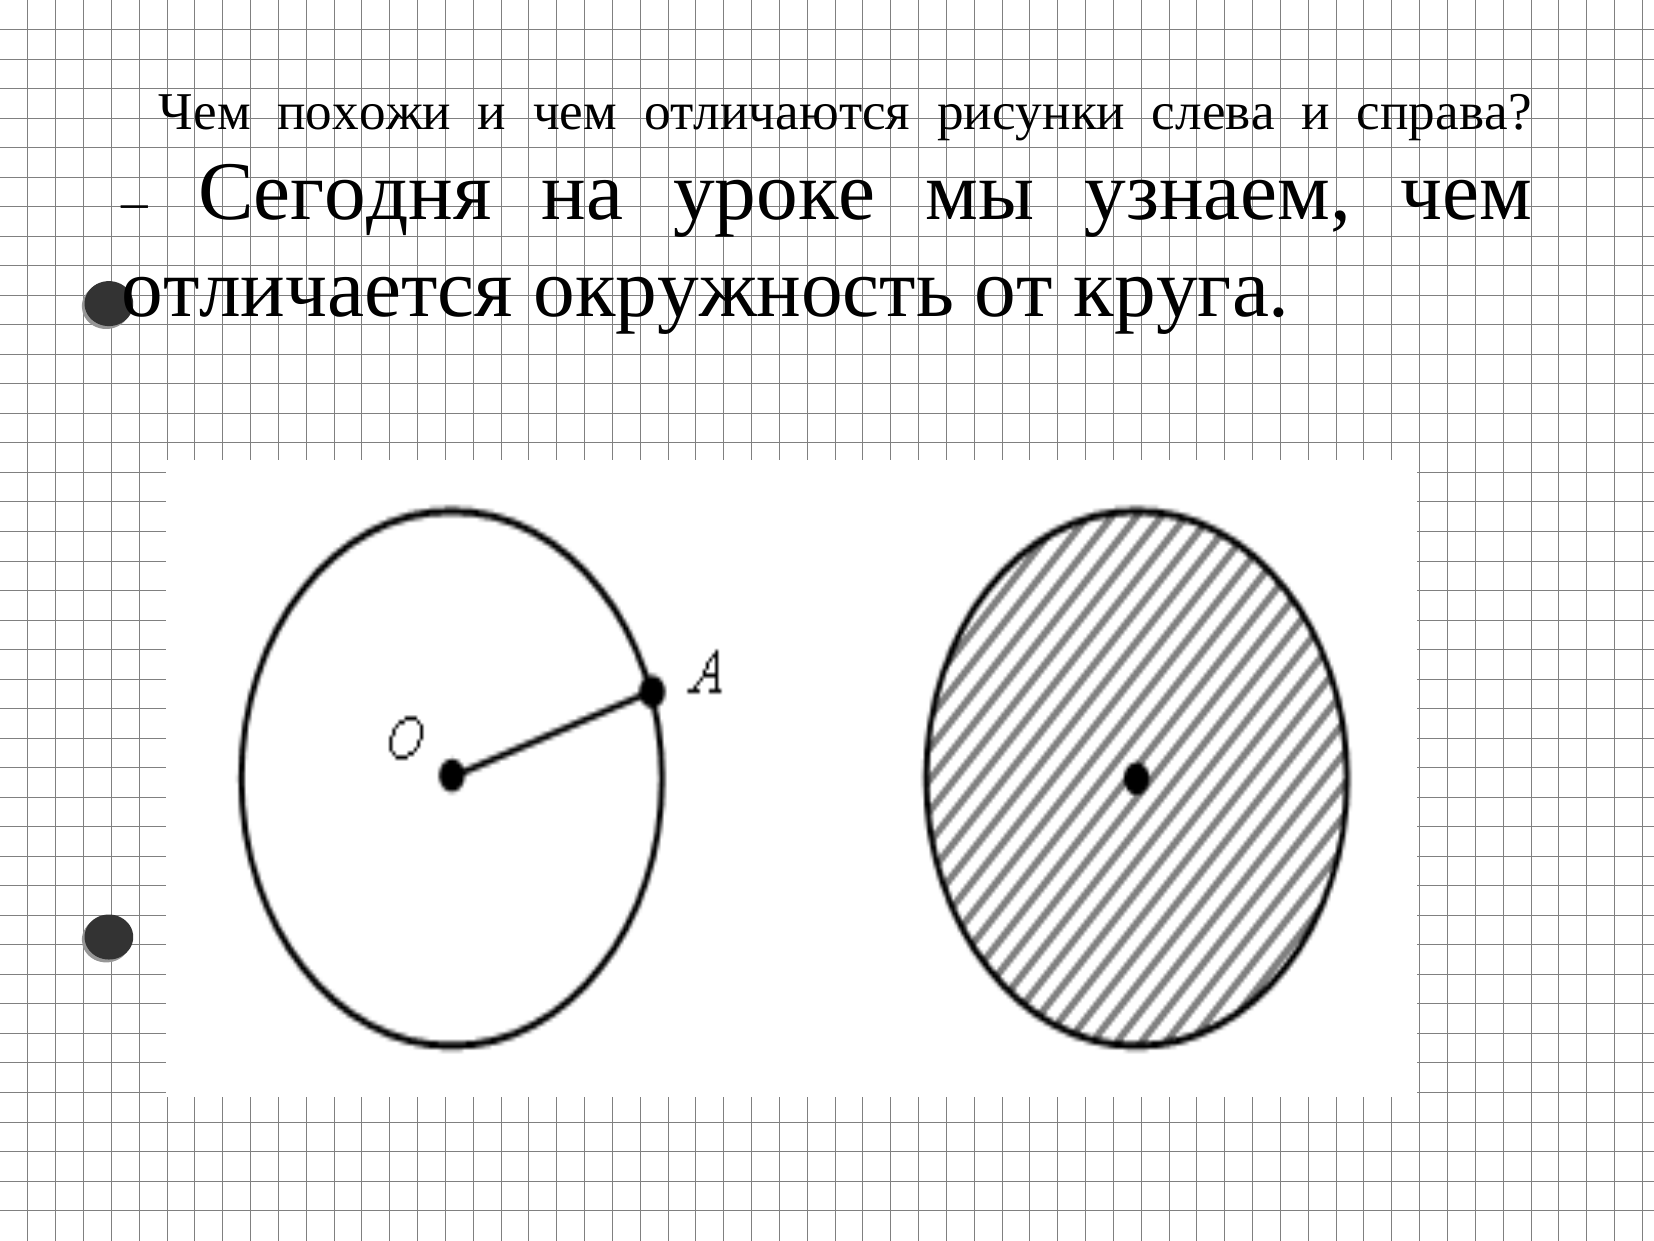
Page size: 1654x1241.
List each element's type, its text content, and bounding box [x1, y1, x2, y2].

title Чем похожи и чем отличаются рисунки слева и справа? – Сегодня на уроке мы узнаем, чем отличается окружность от круга. [121, 79, 1534, 334]
picture [166, 460, 1417, 1097]
